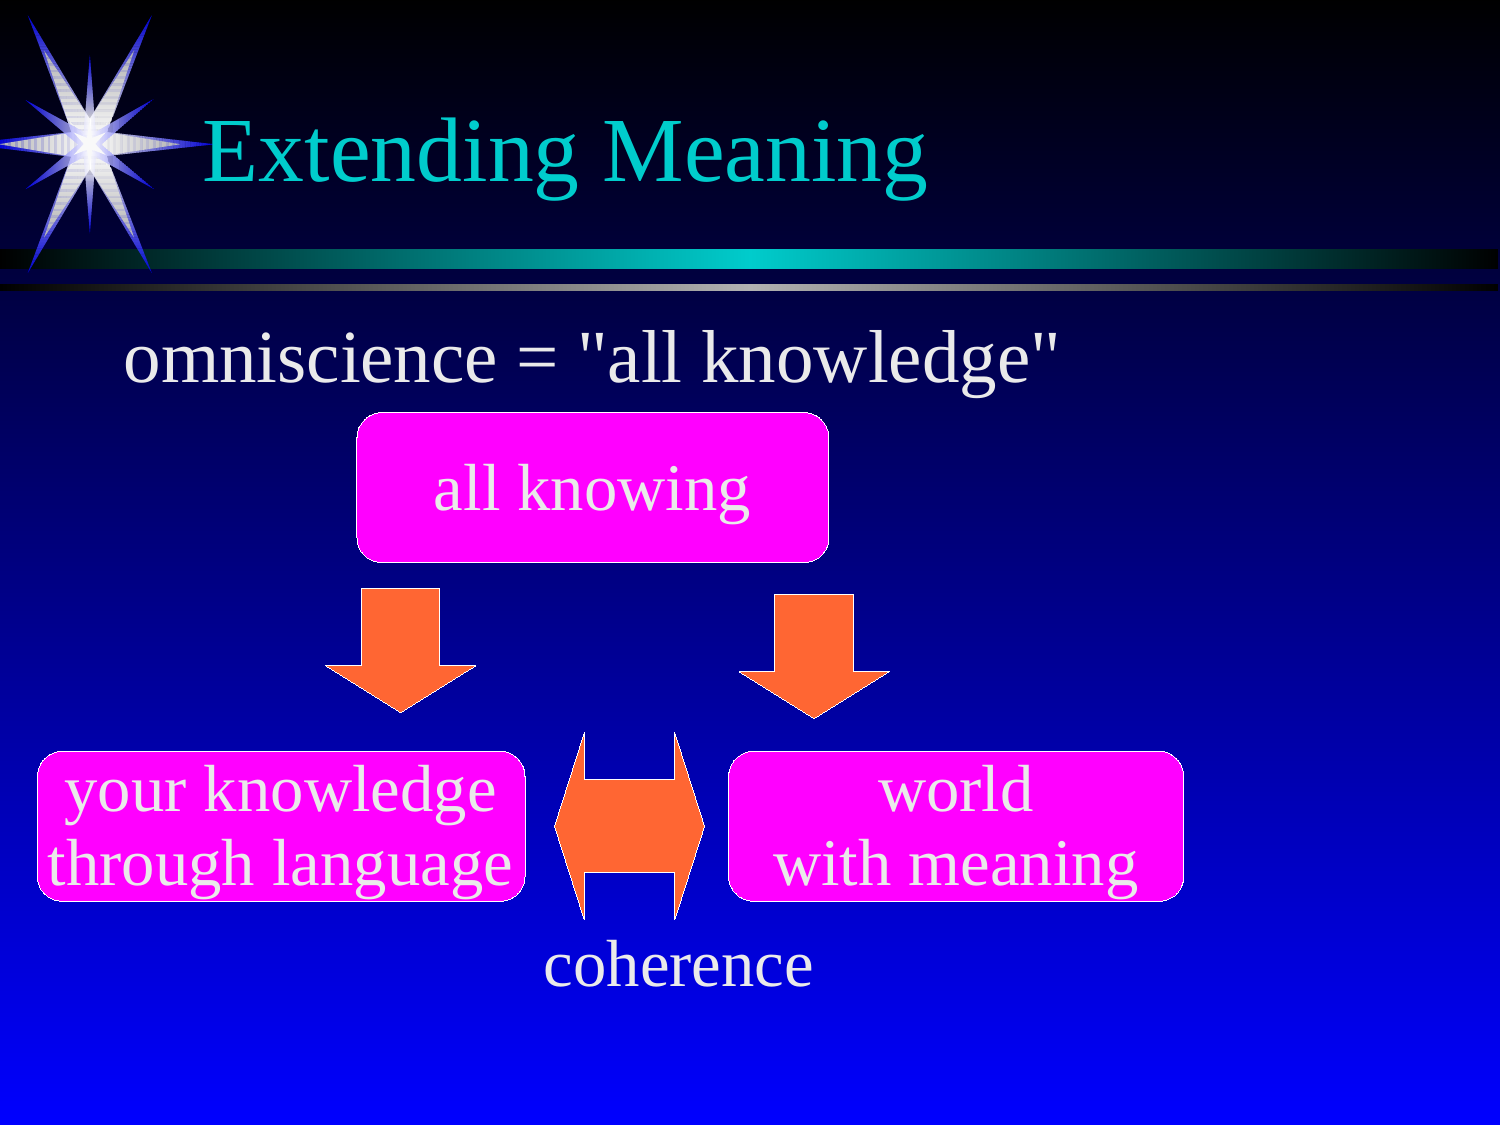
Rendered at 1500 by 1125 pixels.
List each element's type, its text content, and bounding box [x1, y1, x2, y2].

text_box all knowing [356, 412, 829, 563]
text_box [554, 732, 705, 919]
text_box world with meaning [728, 751, 1184, 902]
text_box coherence [528, 919, 942, 1009]
text_box your knowledge through language [37, 751, 526, 902]
text_box omniscience = "all knowledge" [108, 308, 1088, 407]
title Extending Meaning [187, 48, 1463, 252]
text_box [739, 594, 890, 719]
text_box [325, 588, 476, 713]
